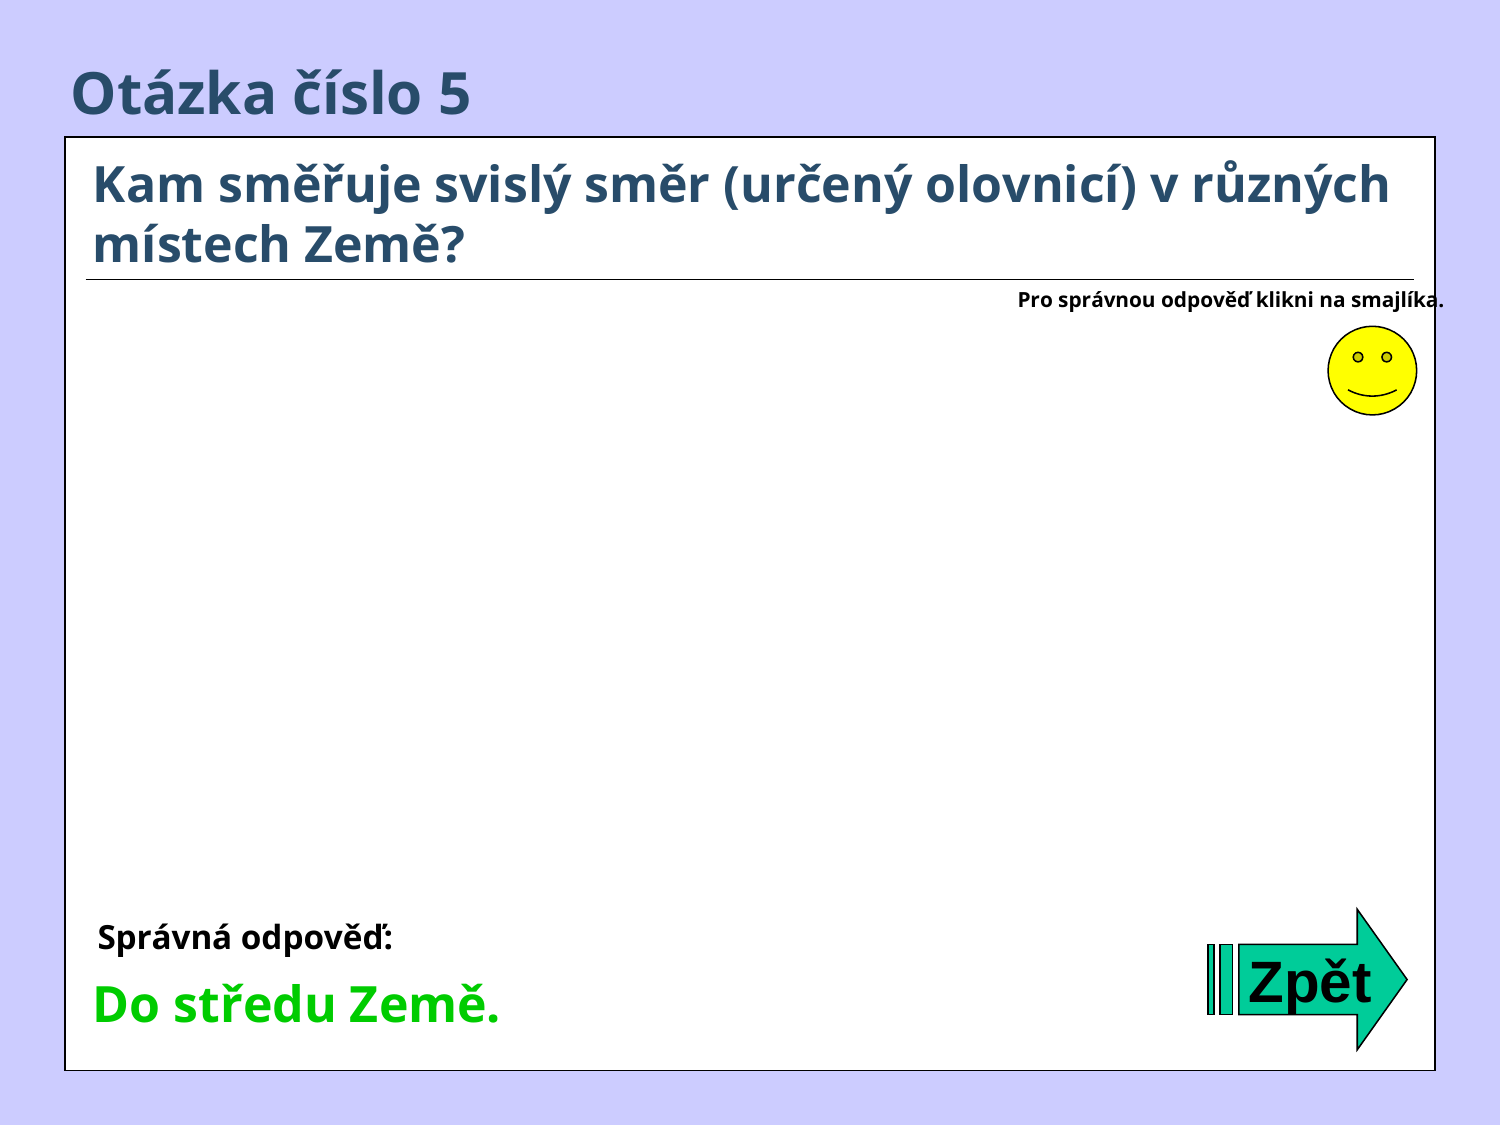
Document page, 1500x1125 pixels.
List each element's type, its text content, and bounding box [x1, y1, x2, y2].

text_box Pro správnou odpověď klikni na smajlíka. [1002, 252, 1464, 347]
text_box [64, 137, 1436, 1071]
text_box Zpět [1208, 944, 1214, 1015]
text_box Správná odpověď: [82, 888, 492, 955]
text_box Do středu Země. [78, 955, 1039, 1050]
text_box Zpět [1238, 909, 1408, 1050]
text_box Zpět [1220, 944, 1233, 1015]
text_box Otázka číslo 5 [55, 53, 1391, 148]
text_box Kam směřuje svislý směr (určený olovnicí) v různých místech Země? [78, 165, 1413, 260]
